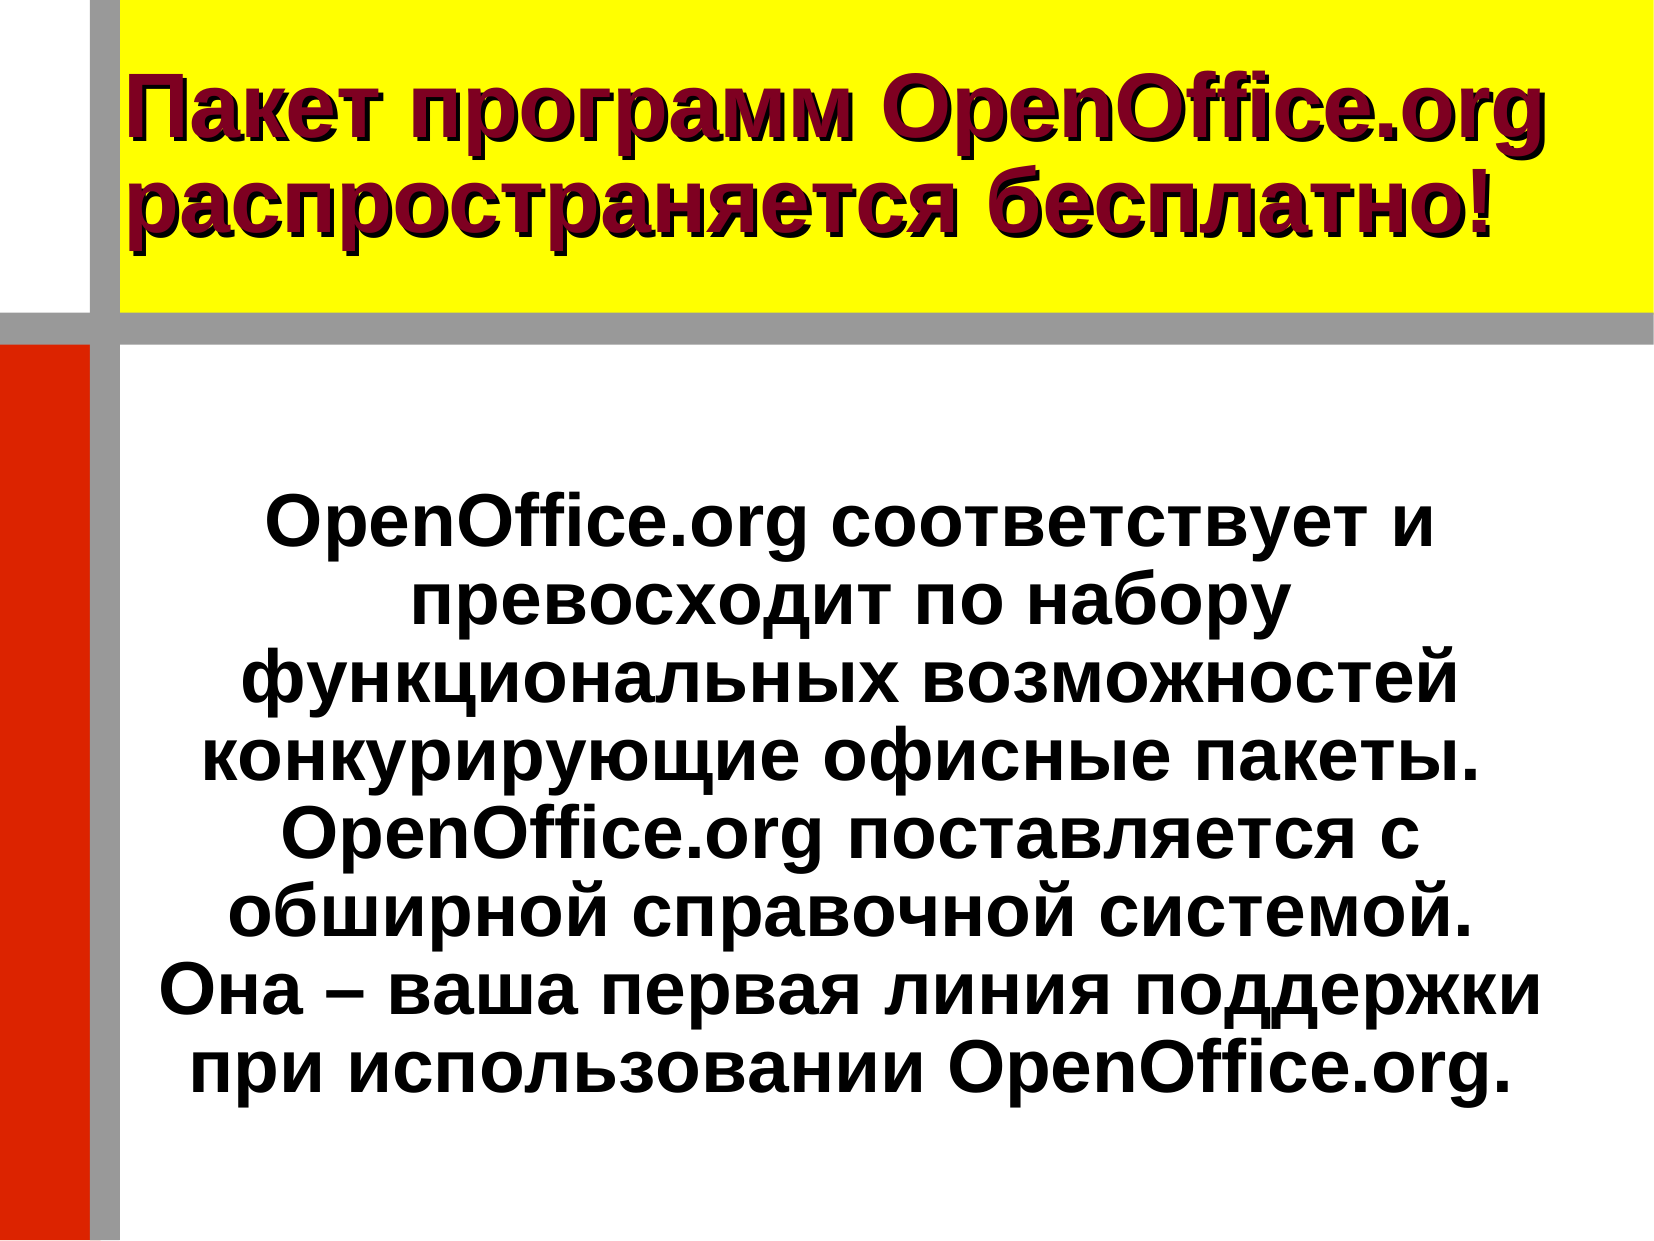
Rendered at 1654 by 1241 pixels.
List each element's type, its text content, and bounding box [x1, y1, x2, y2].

subtitle OpenOffice.org соответствует и превосходит по набору функциональных возможностей конкурирующие офисные пакеты. OpenOffice.org поставляется с обширной справочной системой. Она – ваша первая линия поддержки при использовании OpenOffice.org. [145, 342, 1558, 1223]
title Пакет программ OpenOffice.org распространяется бесплатно! [123, 23, 1624, 291]
